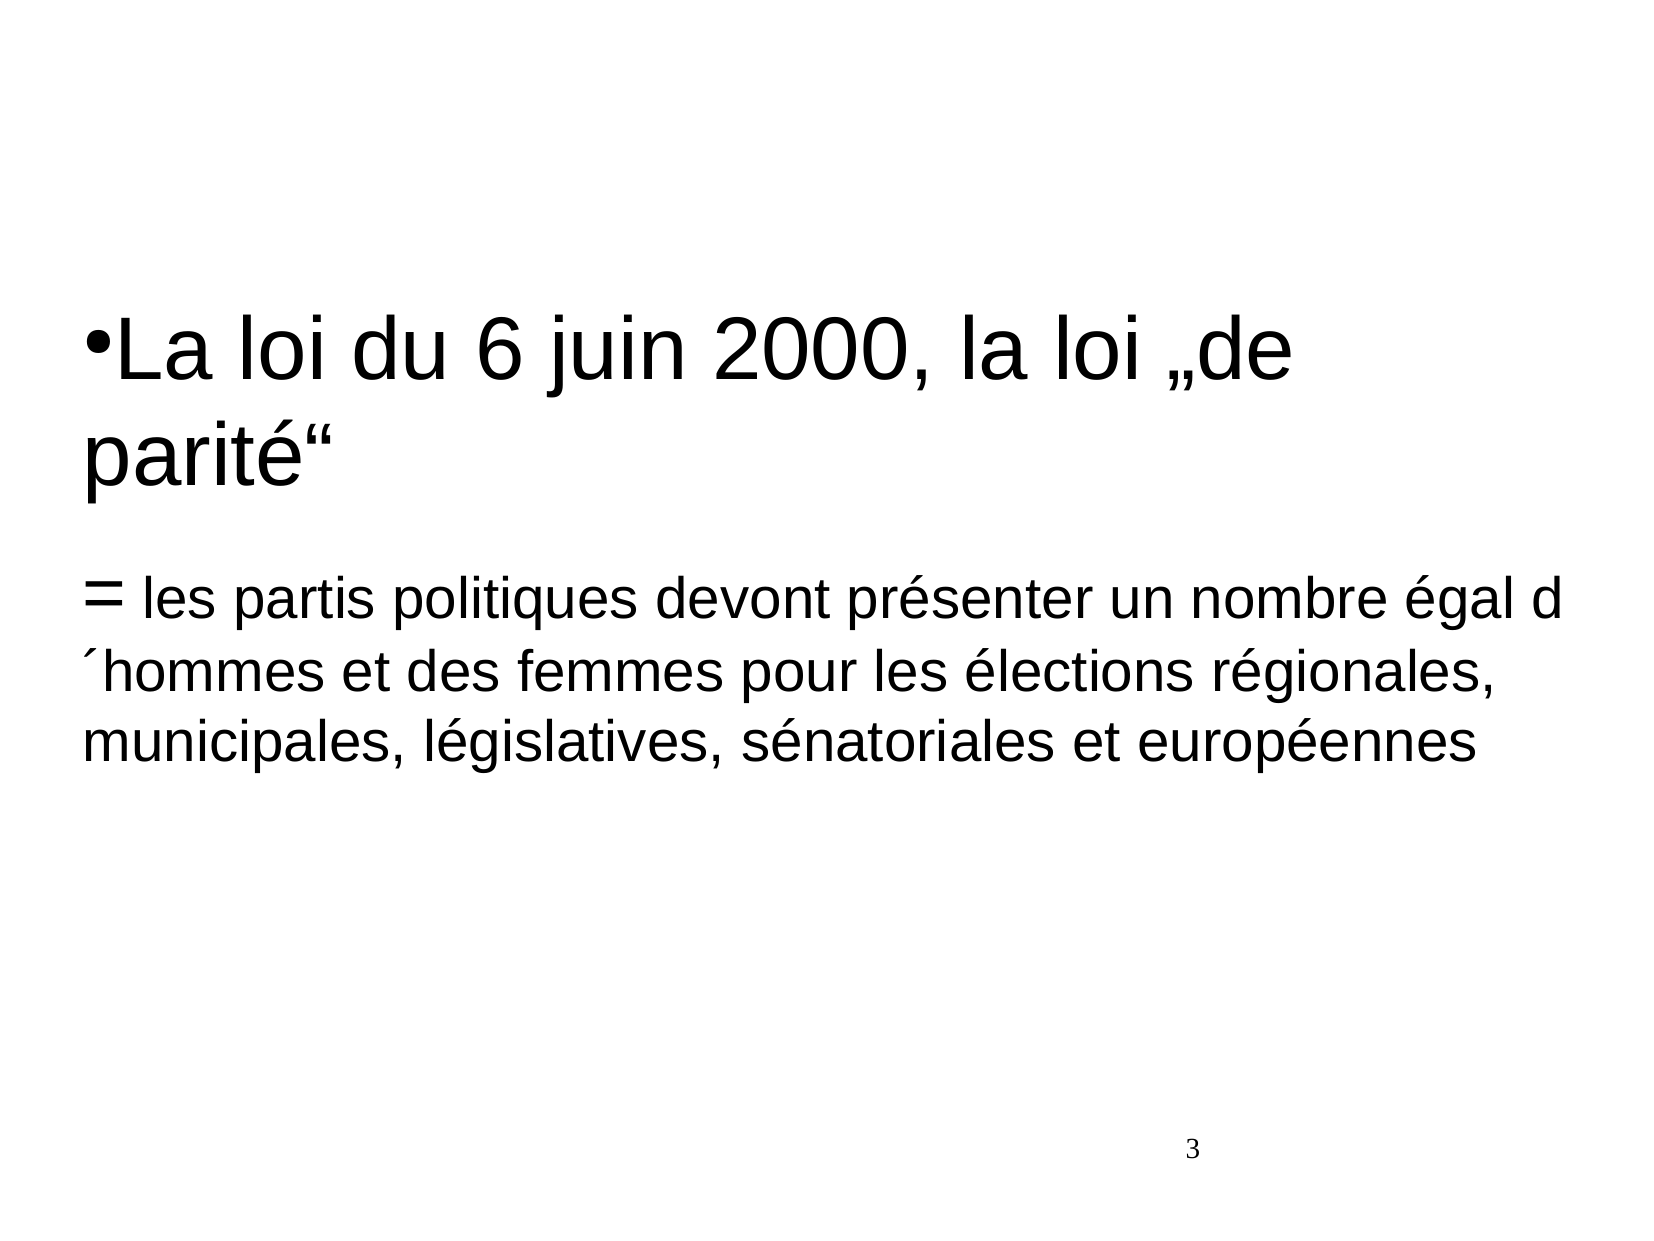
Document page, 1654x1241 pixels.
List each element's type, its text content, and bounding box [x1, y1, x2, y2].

list La loi du 6 juin 2000, la loi „de parité“ = les partis politiques devont présenter un nombre égal d´hommes et des femmes pour les élections régionales, municipales, législatives, sénatoriales et européennes [82, 290, 1571, 1010]
text_box [1185, 1129, 1571, 1216]
